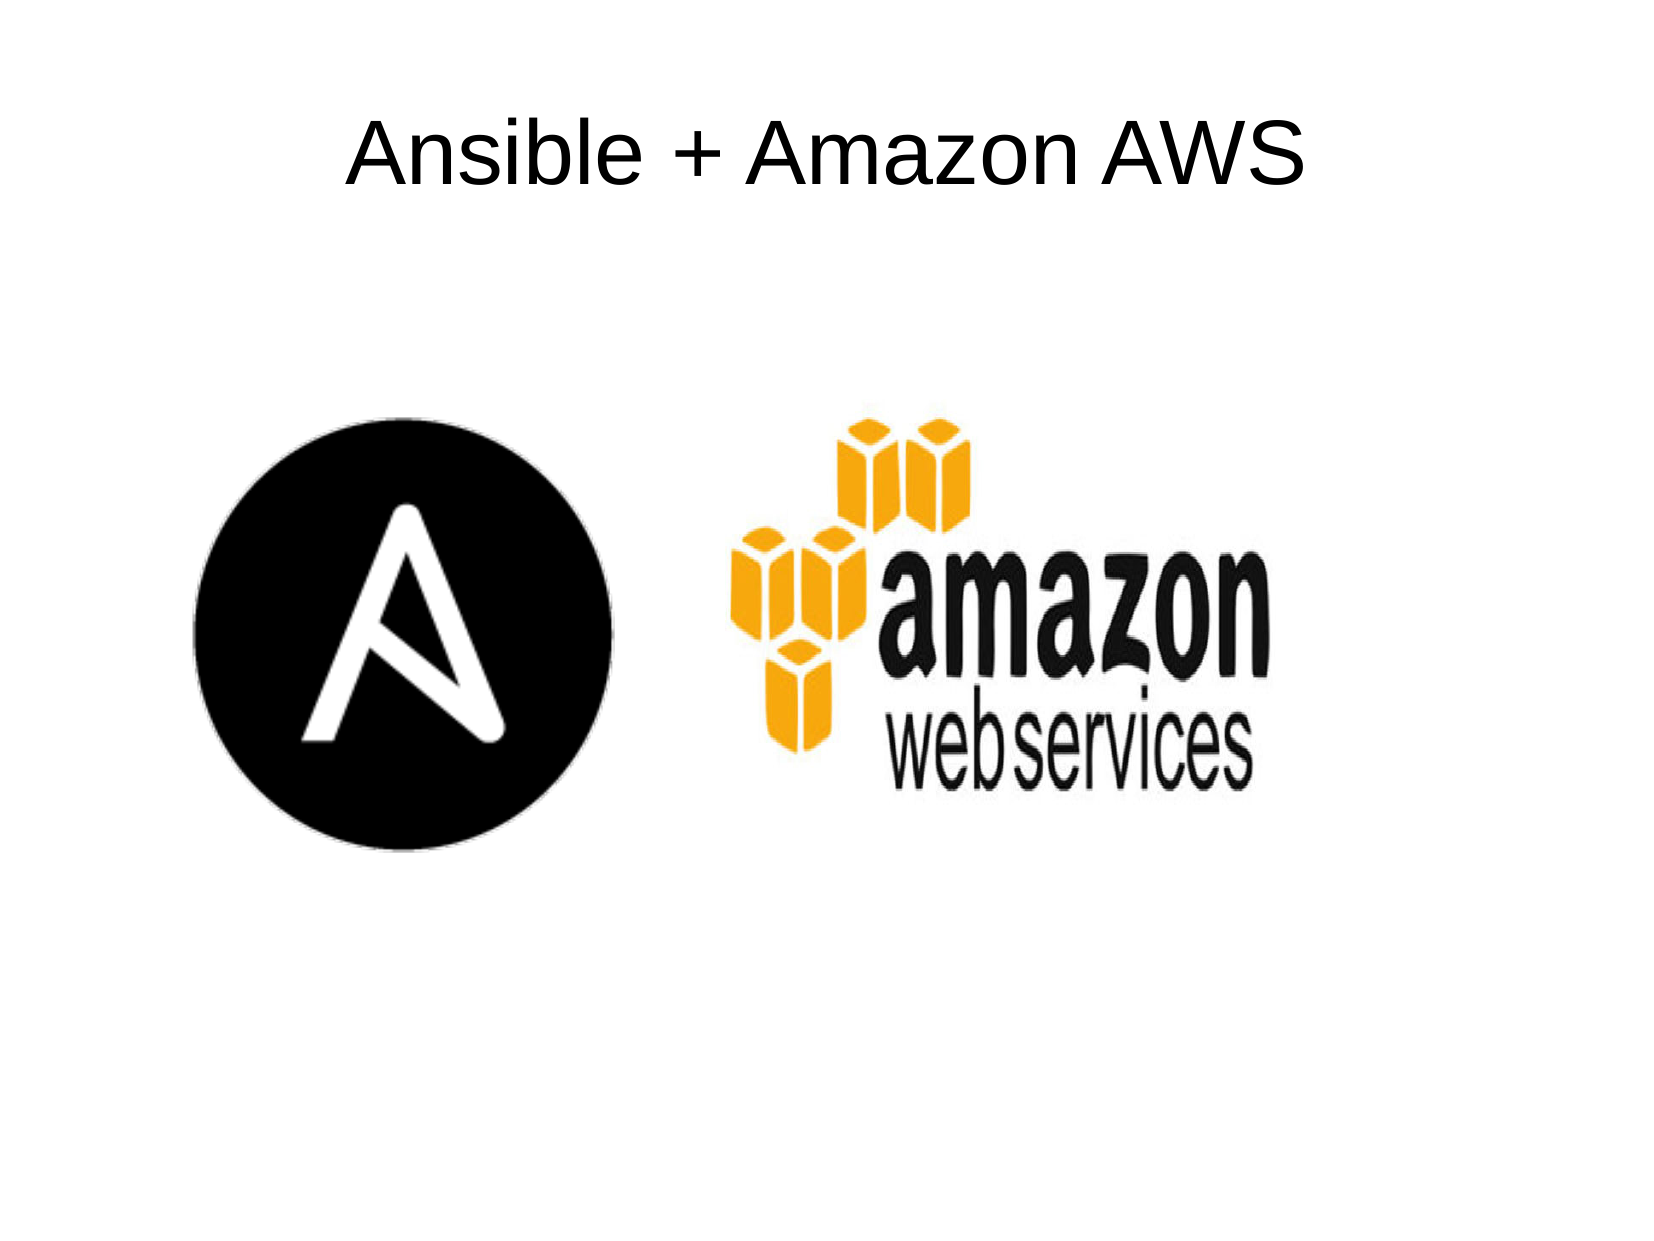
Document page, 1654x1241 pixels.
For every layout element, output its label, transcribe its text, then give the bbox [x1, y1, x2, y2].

title Ansible + Amazon AWS [82, 49, 1571, 257]
picture [725, 350, 1276, 886]
picture [165, 389, 646, 886]
